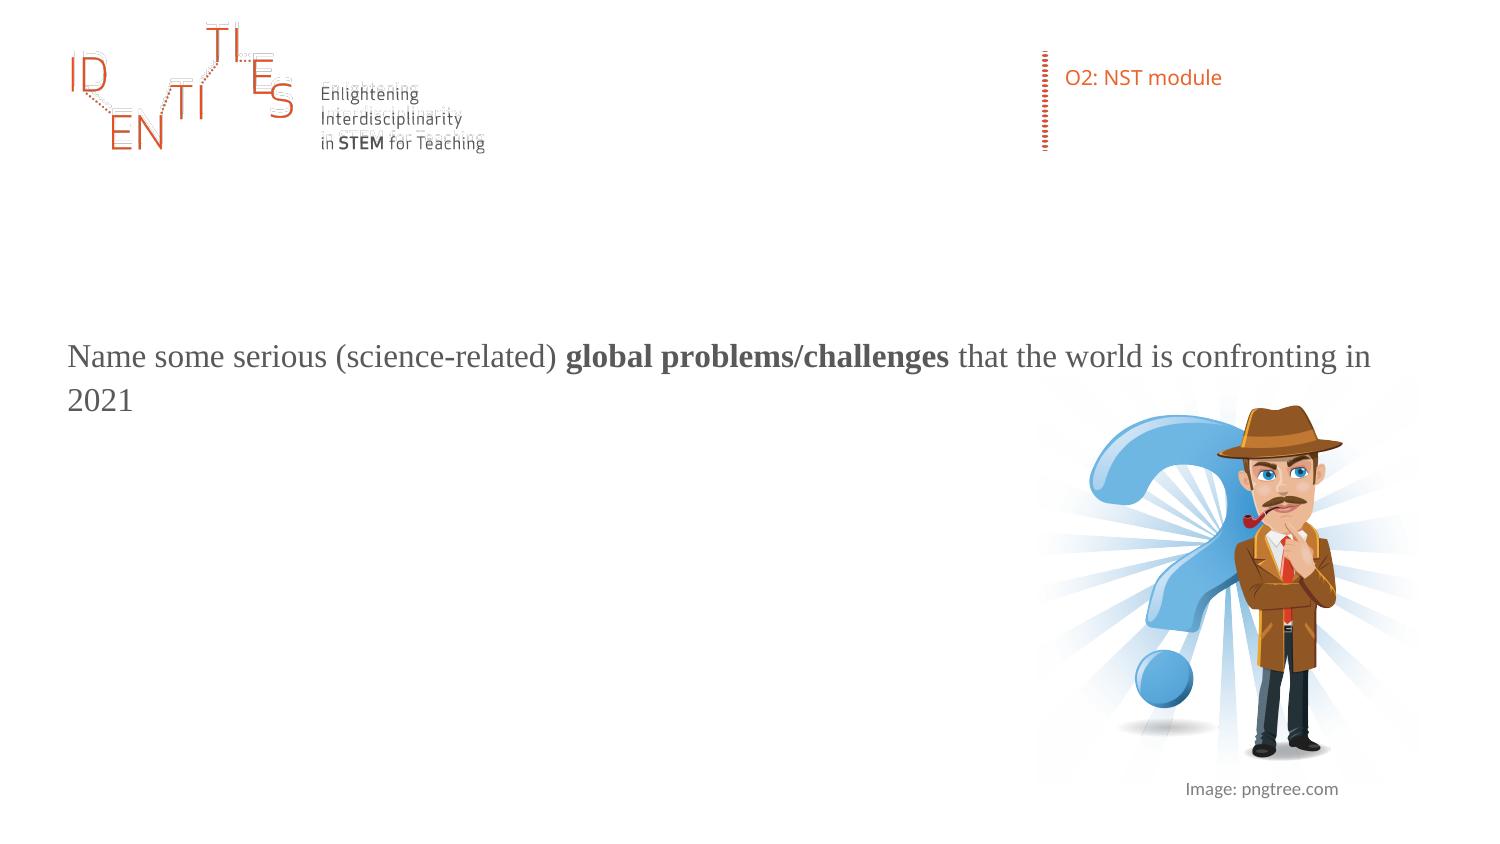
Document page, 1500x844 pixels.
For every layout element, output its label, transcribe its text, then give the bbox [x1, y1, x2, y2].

picture [1025, 378, 1431, 784]
picture [1042, 51, 1051, 151]
text_box Image: pngtree.com [1170, 769, 1370, 808]
picture [71, 18, 485, 157]
text_box Name some serious (science-related) global problems/challenges that the world is confronting in 2021 [52, 212, 1448, 784]
text_box O2: NST module [1051, 57, 1472, 139]
